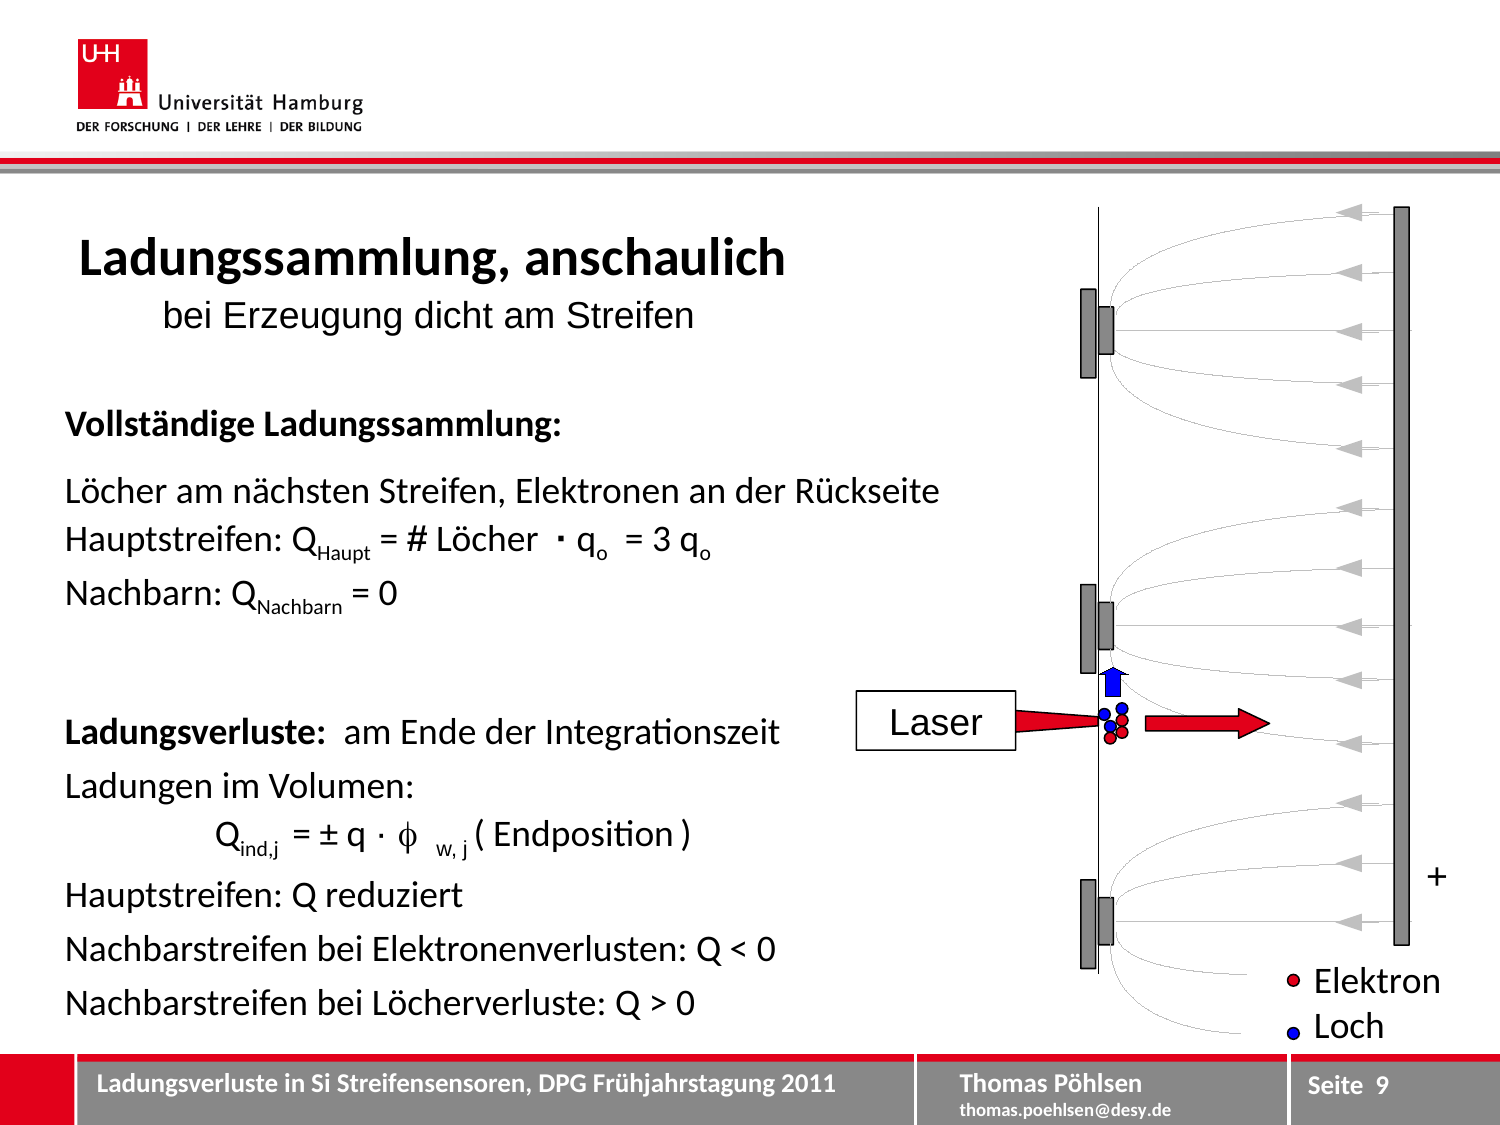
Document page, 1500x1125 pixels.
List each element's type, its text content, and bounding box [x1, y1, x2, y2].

text_box [1145, 708, 1270, 739]
subtitle Vollständige Ladungssammlung: Löcher am nächsten Streifen, Elektronen an der Rückseite Hauptstreifen: QHaupt = # Löcher · qo = 3 qo Nachbarn: QNachbarn = 0 Ladungsverluste: am Ende der Integrationszeit Ladungen im Volumen: Qind,j = ± q · w, j ( Endposition ) Hauptstreifen: Q reduziert Nachbarstreifen bei Elektronenverlusten: Q < 0 Nachbarstreifen bei Löcherverluste: Q > 0 [64, 319, 975, 1027]
title Ladungssammlung, anschaulich [64, 193, 1436, 315]
text_box [1287, 1027, 1299, 1040]
picture [0, 0, 1500, 174]
text_box [1098, 602, 1114, 650]
text_box Elektron Loch [1299, 948, 1500, 1054]
text_box [1080, 289, 1096, 378]
text_box [1080, 584, 1096, 674]
text_box bei Erzeugung dicht am Streifen [147, 283, 710, 344]
text_box [1098, 897, 1114, 945]
text_box [1098, 667, 1129, 697]
text_box [1099, 702, 1129, 744]
text_box [1080, 879, 1096, 969]
text_box [1016, 710, 1098, 733]
text_box [1394, 207, 1410, 946]
text_box + [1411, 844, 1495, 905]
text_box [1098, 306, 1114, 355]
text_box Laser [856, 691, 1016, 751]
text_box [1287, 974, 1300, 987]
